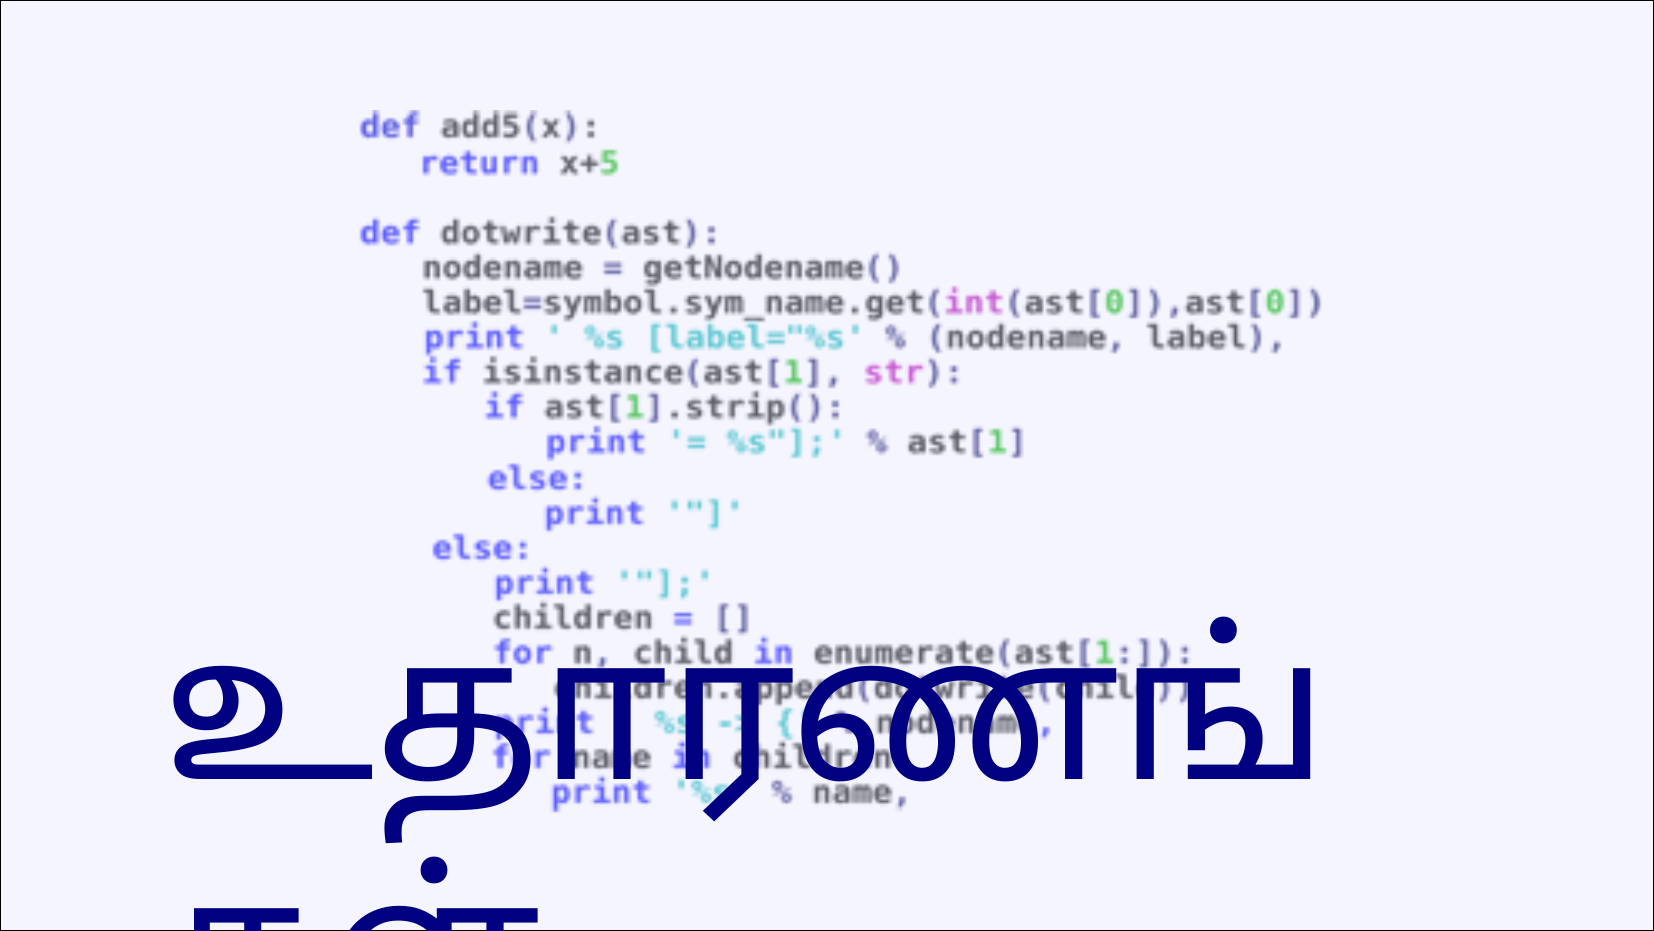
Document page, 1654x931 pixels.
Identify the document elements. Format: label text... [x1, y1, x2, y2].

text_box உதாரணங்கள் [147, 332, 1506, 537]
text_box [0, 0, 1654, 931]
text_box [452, 923, 486, 931]
text_box [210, 923, 244, 931]
text_box [371, 921, 427, 931]
